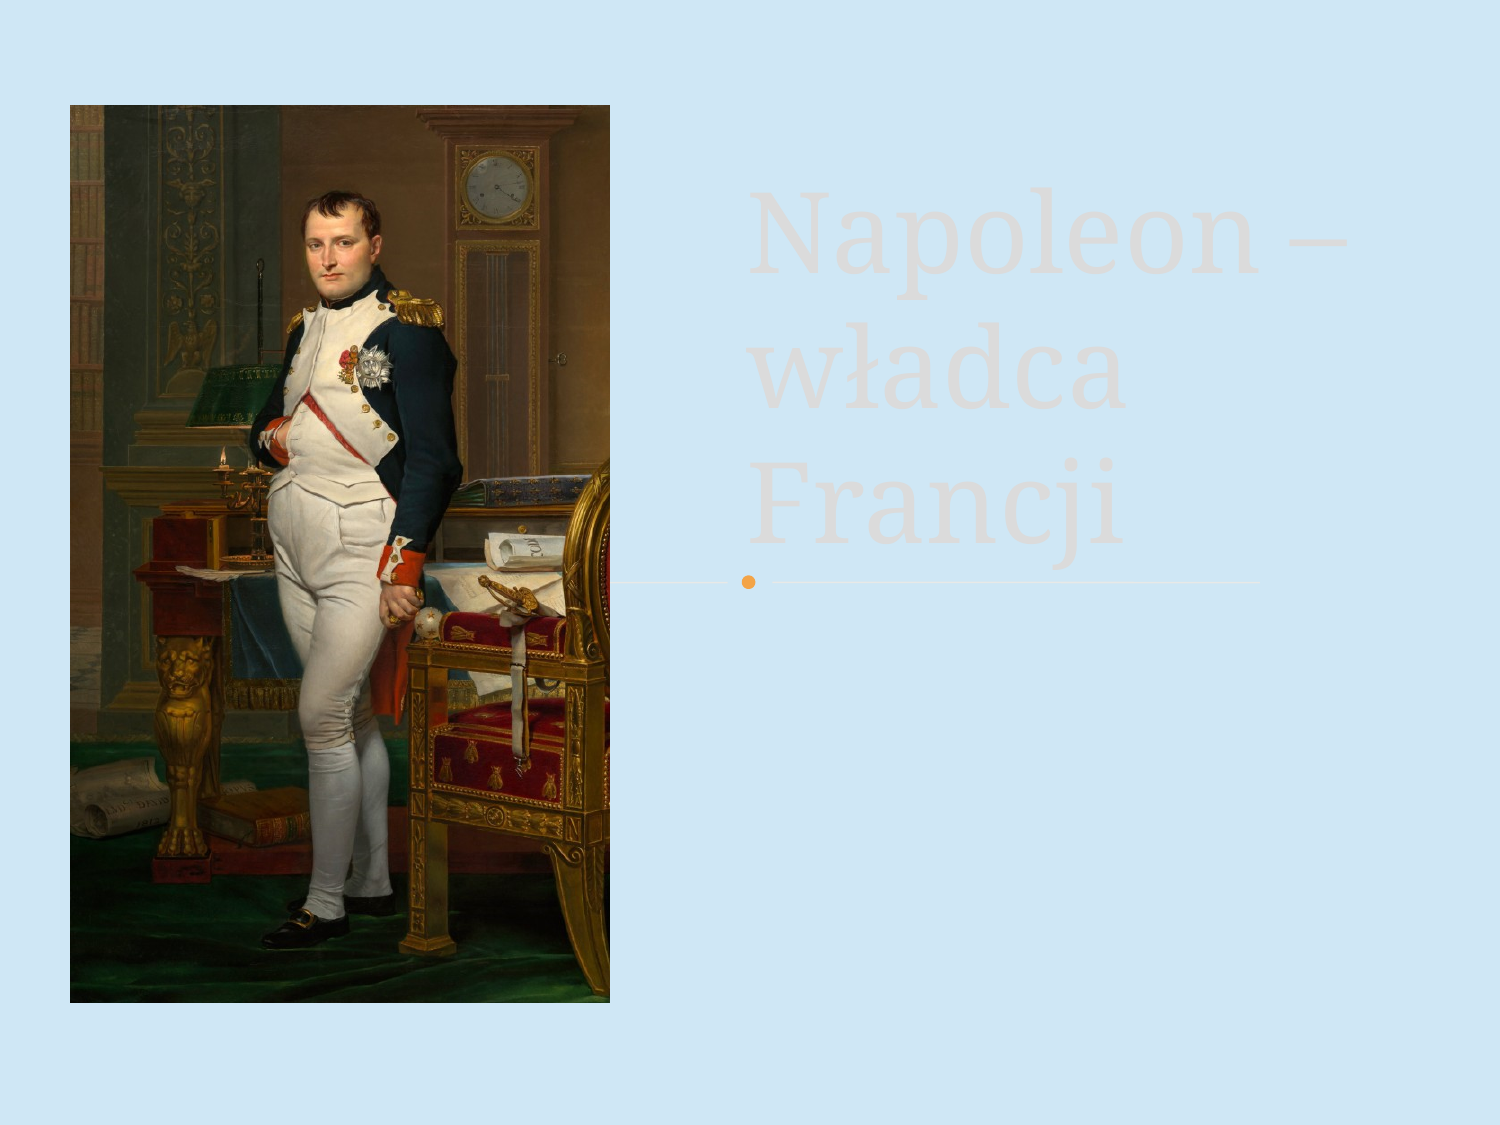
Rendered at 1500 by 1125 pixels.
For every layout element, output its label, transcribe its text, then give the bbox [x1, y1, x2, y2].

title Napoleon – władca Francji [644, 58, 1450, 668]
picture [70, 105, 610, 1003]
